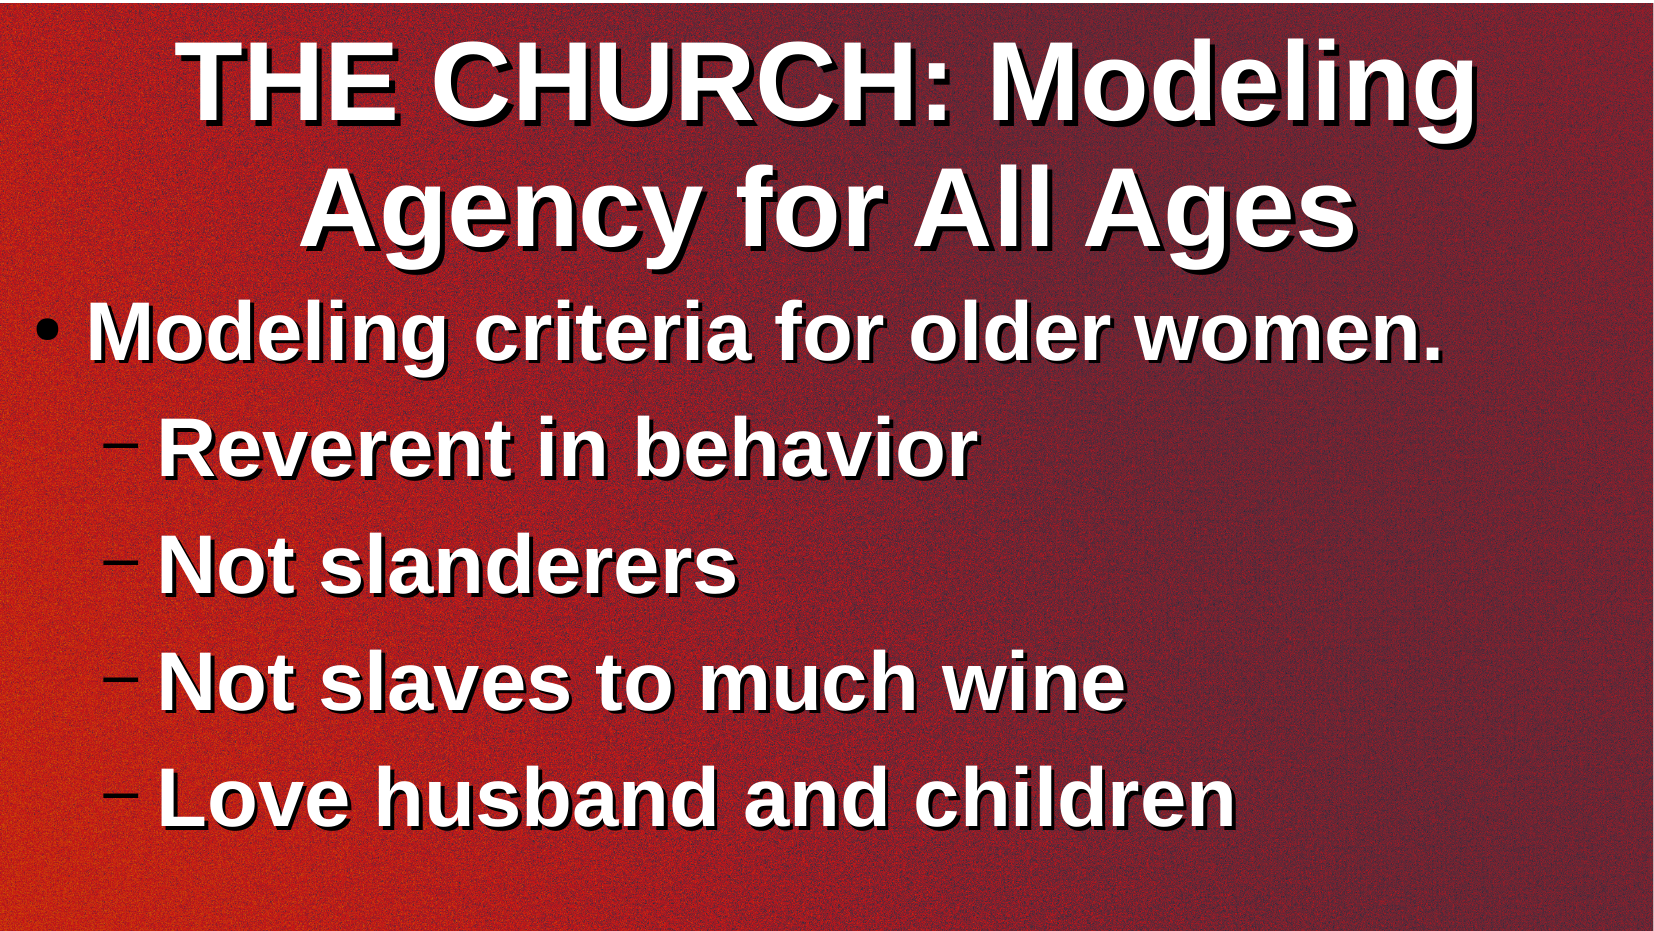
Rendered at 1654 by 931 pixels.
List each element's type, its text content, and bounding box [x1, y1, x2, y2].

title THE CHURCH: Modeling Agency for All Ages [1, 18, 1654, 271]
picture [0, 3, 1654, 931]
list Modeling criteria for older women. Reverent in behavior Not slanderers Not slaves to much wine Love husband and children [15, 285, 1651, 931]
